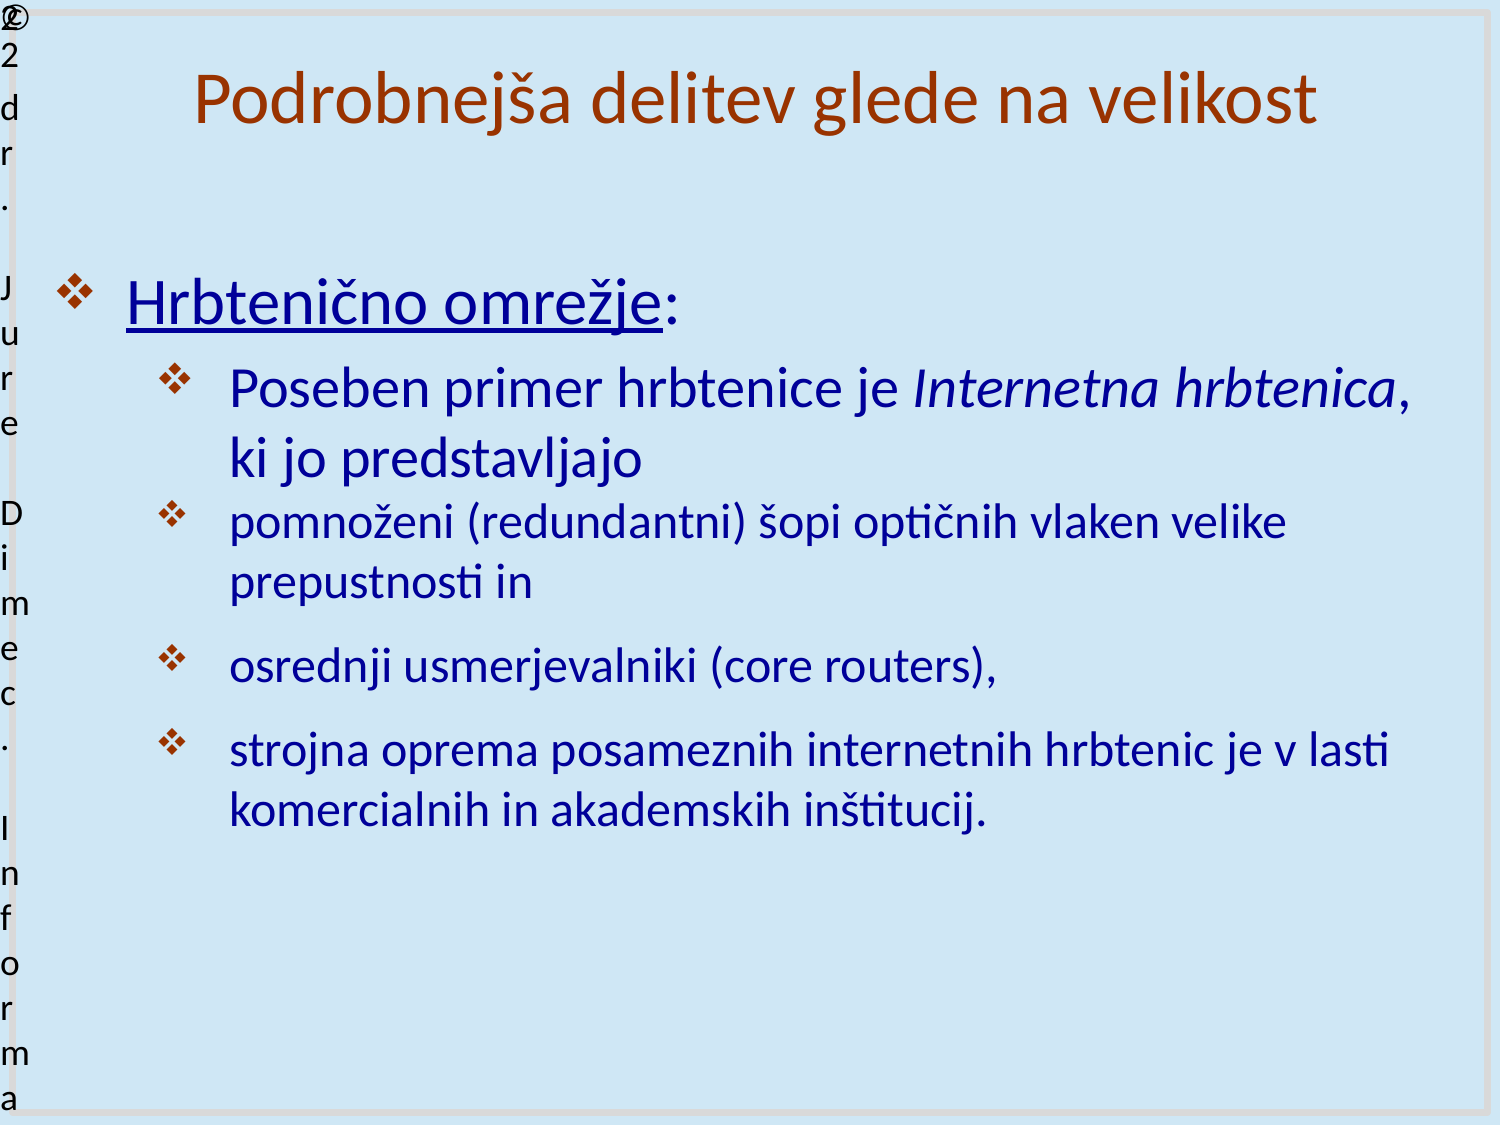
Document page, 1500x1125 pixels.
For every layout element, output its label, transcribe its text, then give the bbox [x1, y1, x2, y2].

list Hrbtenično omrežje: Poseben primer hrbtenice je Internetna hrbtenica, ki jo predstavljajo pomnoženi (redundantni) šopi optičnih vlaken velike prepustnosti in osrednji usmerjevalniki (core routers), strojna oprema posameznih internetnih hrbtenic je v lasti komercialnih in akademskih inštitucij. [37, 249, 1475, 1050]
title Podrobnejša delitev glede na velikost [37, 37, 1475, 150]
